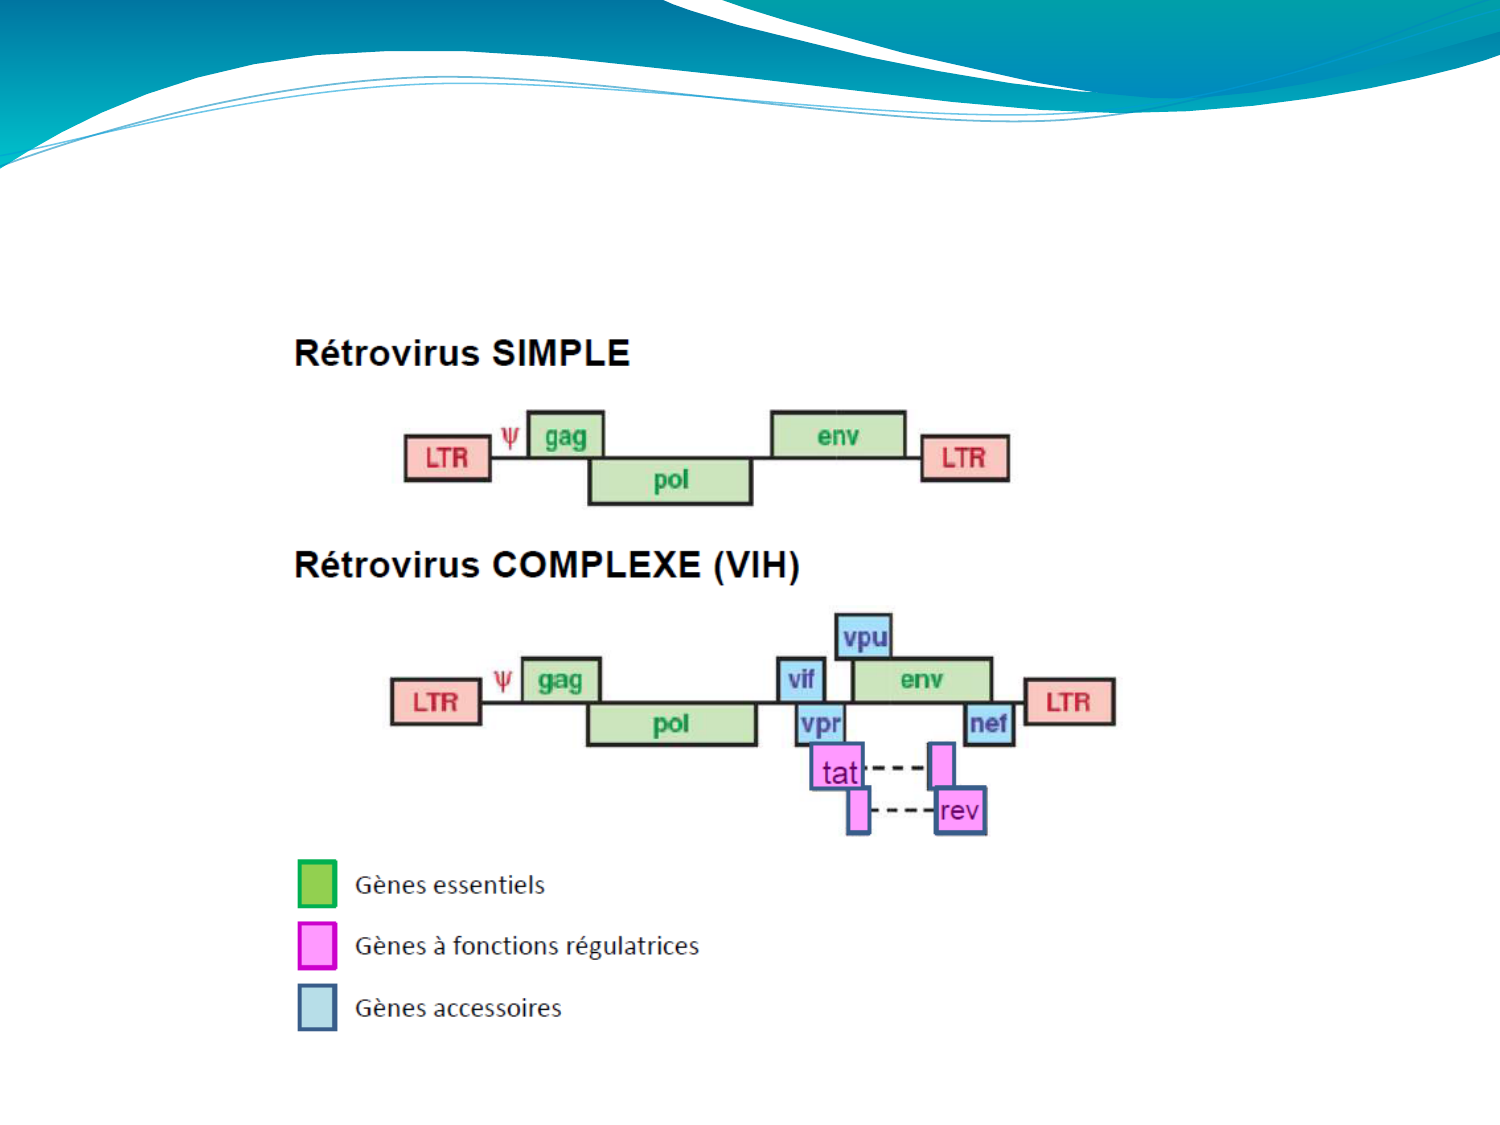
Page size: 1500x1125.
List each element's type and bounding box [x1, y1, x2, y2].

title [75, 115, 1425, 303]
picture [245, 317, 1255, 1038]
